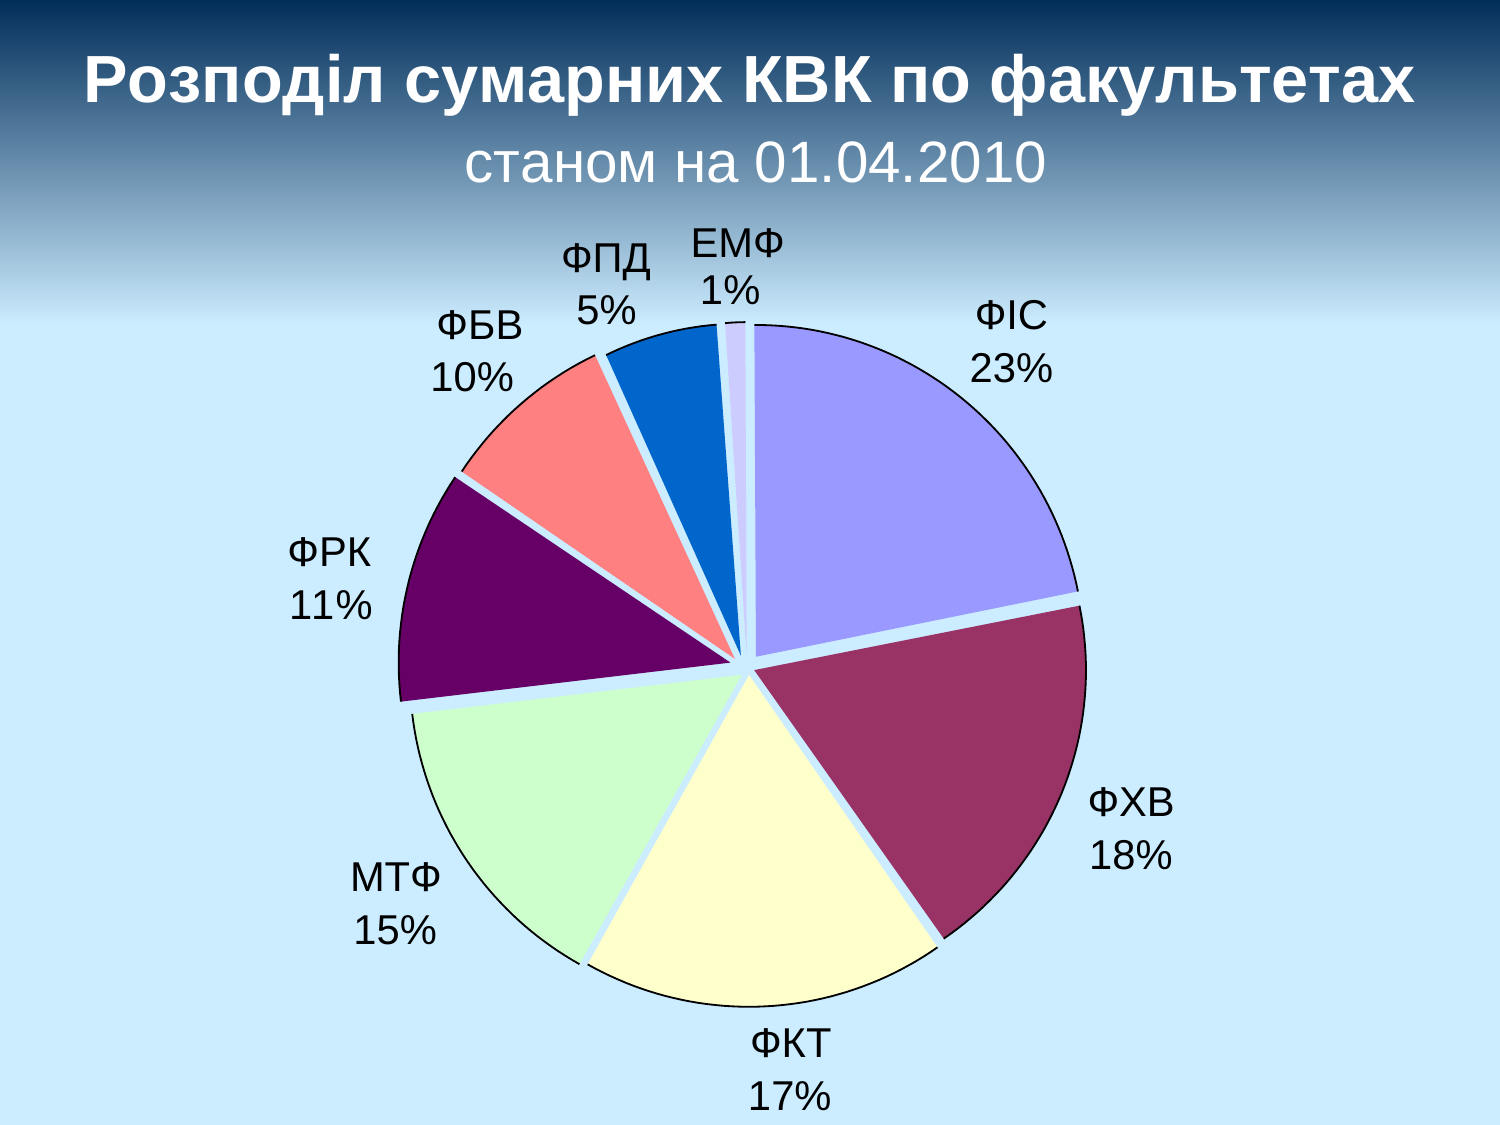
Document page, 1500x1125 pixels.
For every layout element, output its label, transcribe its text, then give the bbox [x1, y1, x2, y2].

text_box ФХВ [1087, 774, 1175, 826]
text_box станом на 01.04.2010 [37, 124, 1476, 200]
text_box 11% [289, 577, 373, 628]
text_box 17% [747, 1068, 832, 1119]
text_box ФІС [974, 287, 1049, 338]
text_box [398, 477, 731, 702]
text_box ЕМФ [690, 216, 785, 267]
text_box 10% [430, 350, 514, 401]
text_box ФКТ [749, 1016, 832, 1067]
text_box [587, 675, 938, 1007]
text_box [606, 324, 741, 656]
text_box ФРК [287, 525, 372, 576]
text_box 18% [1089, 827, 1173, 878]
title Розподіл сумарних КВК по факультетах [24, 24, 1476, 126]
text_box [754, 605, 1086, 939]
text_box [725, 322, 747, 654]
text_box 5% [576, 283, 637, 334]
text_box 23% [969, 340, 1054, 391]
text_box [754, 324, 1078, 657]
text_box 15% [353, 902, 437, 953]
text_box 1% [699, 262, 761, 313]
text_box ФПД [561, 230, 652, 281]
text_box МТФ [349, 849, 443, 901]
text_box [461, 355, 735, 659]
text_box ФБВ [436, 297, 524, 349]
text_box [412, 674, 742, 965]
